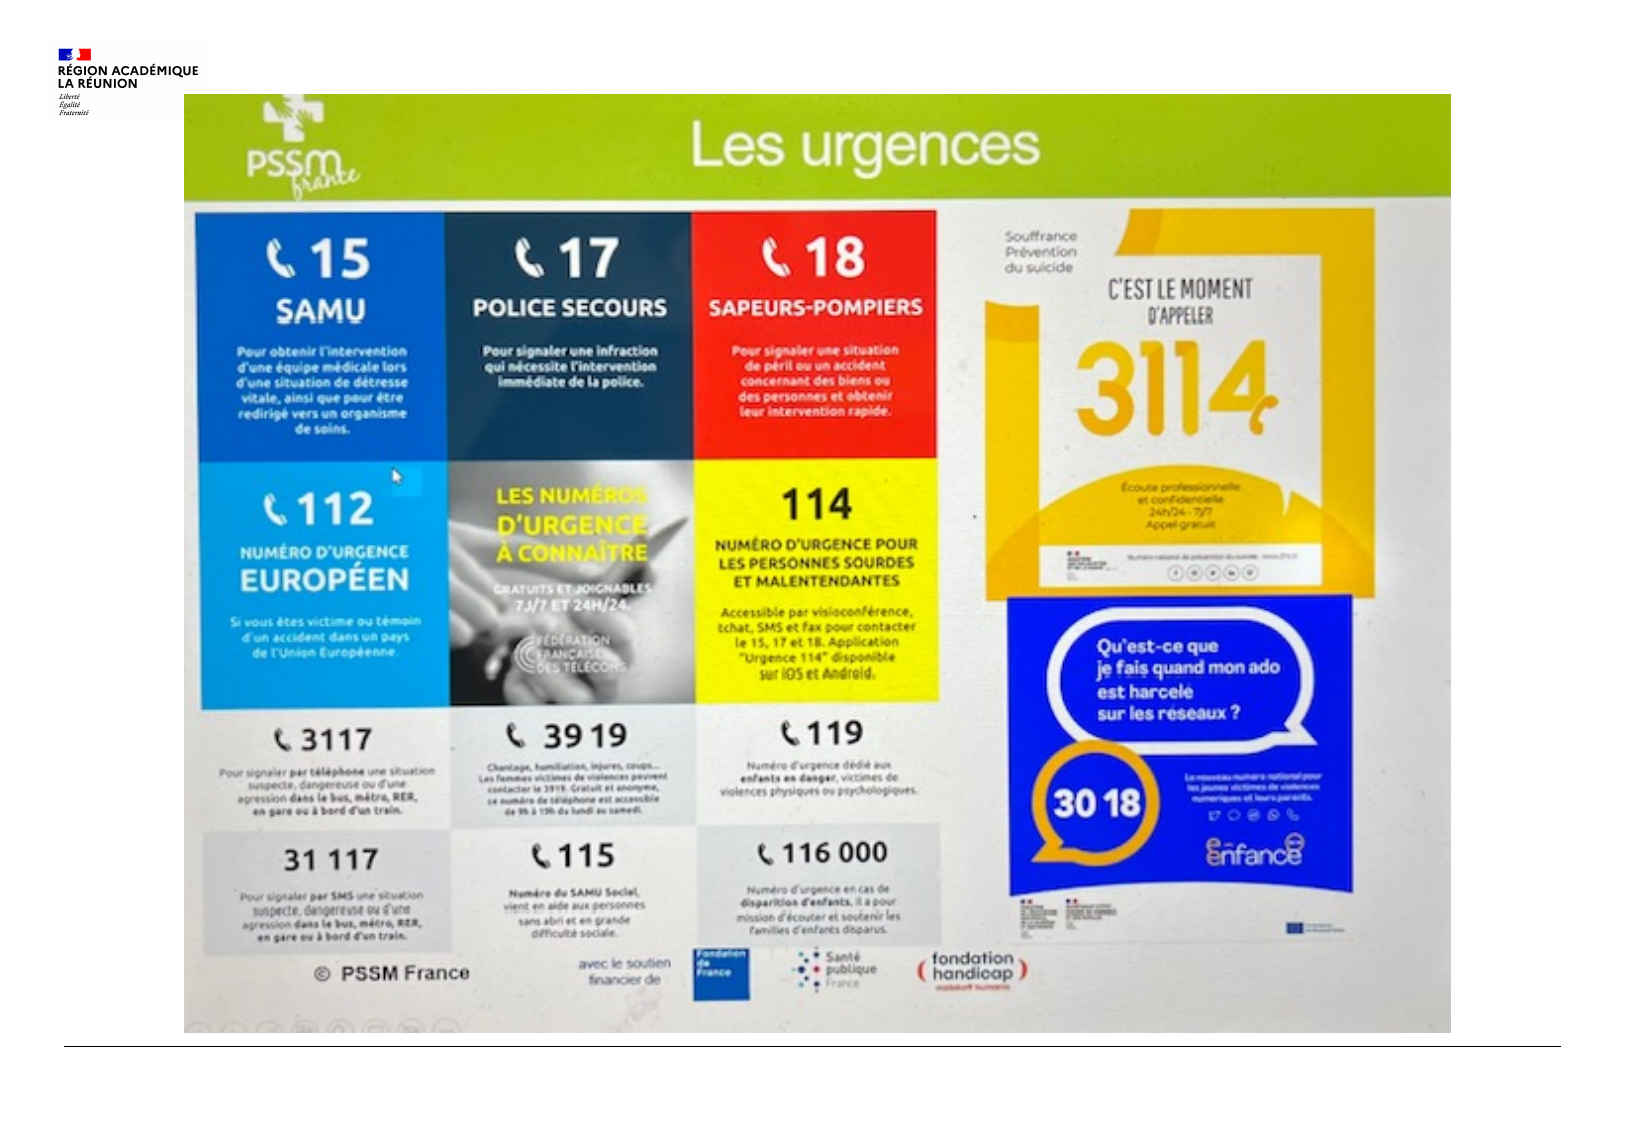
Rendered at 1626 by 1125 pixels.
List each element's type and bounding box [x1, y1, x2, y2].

picture [47, 37, 1451, 1033]
